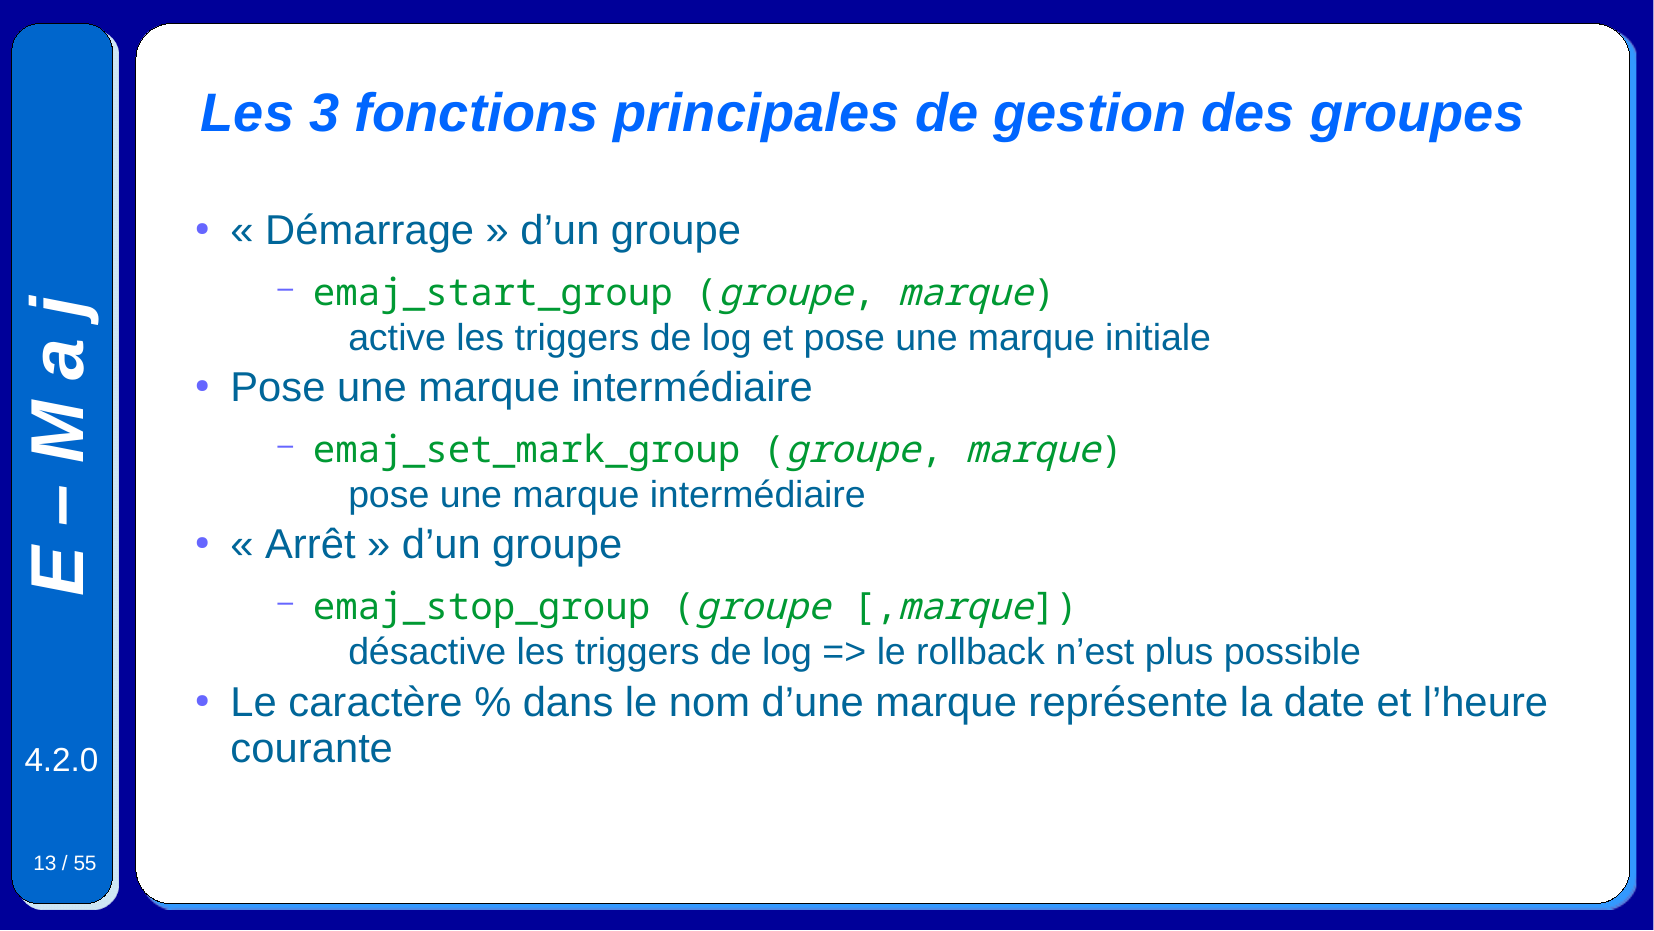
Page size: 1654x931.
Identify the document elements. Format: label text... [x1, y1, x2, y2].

title Les 3 fonctions principales de gestion des groupes [200, 34, 1575, 191]
list « Démarrage » d’un groupe emaj_start_group (groupe, marque) active les triggers de log et pose une marque initiale Pose une marque intermédiaire emaj_set_mark_group (groupe, marque) pose une marque intermédiaire « Arrêt » d’un groupe emaj_stop_group (groupe [,marque]) désactive les triggers de log => le rollback n’est plus possible Le caractère % dans le nom d’une marque représente la date et l’heure courante [177, 206, 1587, 854]
